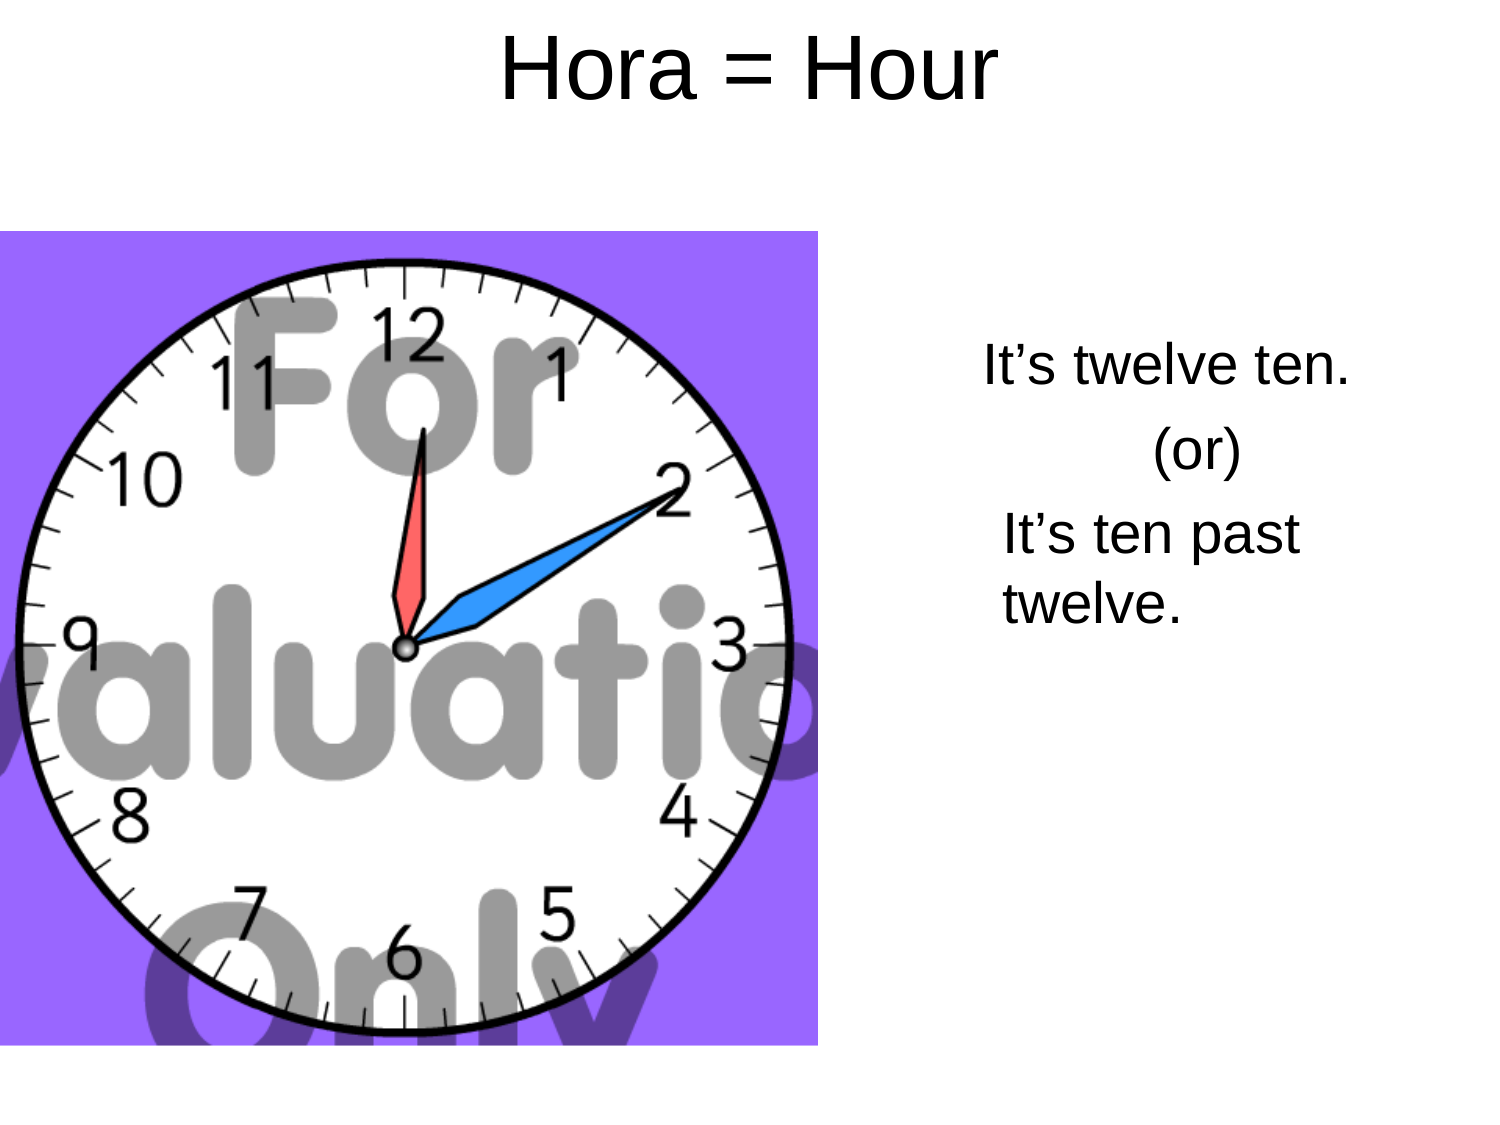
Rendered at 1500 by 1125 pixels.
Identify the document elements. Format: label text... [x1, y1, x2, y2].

title Hora = Hour [75, 0, 1426, 126]
list It’s twelve ten. (or) It’s ten past twelve. [837, 149, 1500, 1088]
picture [0, 231, 818, 1049]
